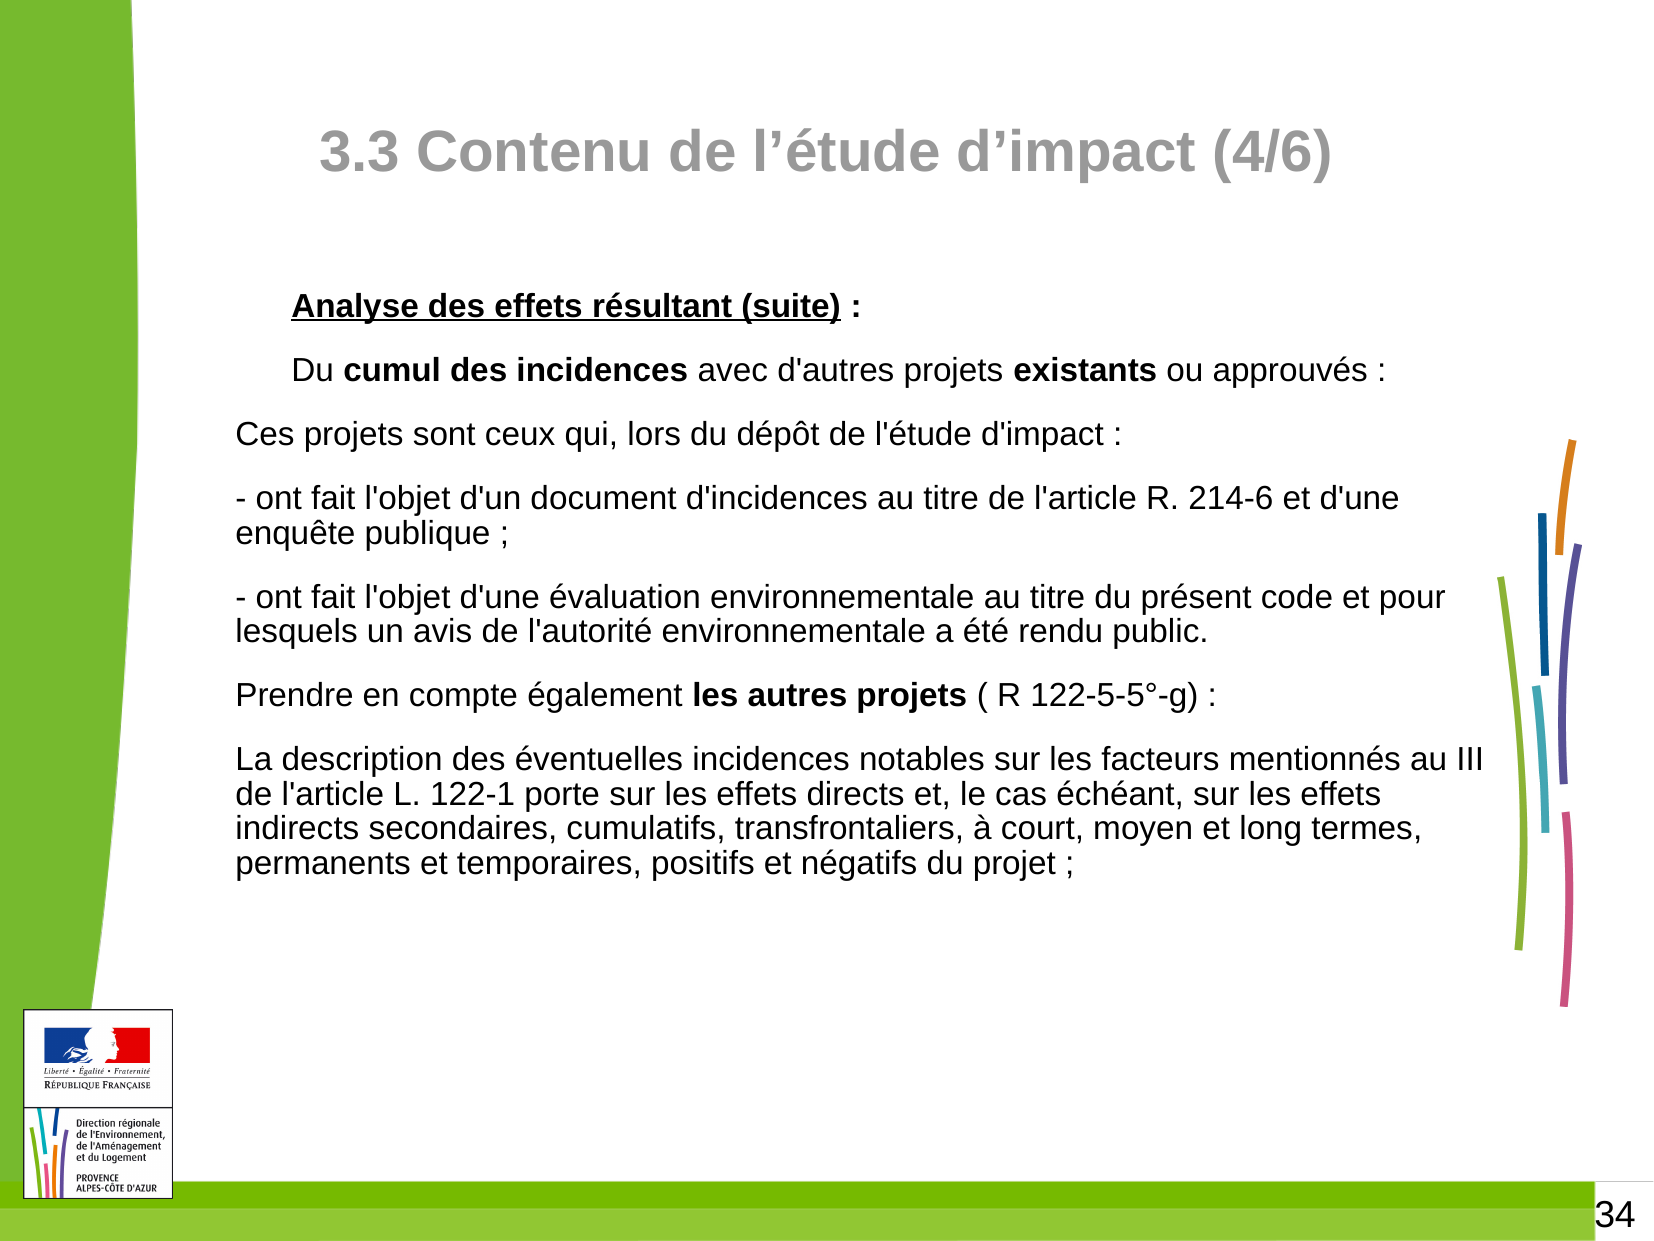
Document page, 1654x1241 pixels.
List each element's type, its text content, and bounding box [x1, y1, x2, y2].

title 3.3 Contenu de l’étude d’impact (4/6) [82, 49, 1571, 257]
list Analyse des effets résultant (suite) : Du cumul des incidences avec d'autres projets existants ou approuvés : Ces projets sont ceux qui, lors du dépôt de l'étude d'impact : - ont fait l'objet d'un document d'incidences au titre de l'article R. 214-6 et d'une enquête publique ; - ont fait l'objet d'une évaluation environnementale au titre du présent code et pour lesquels un avis de l'autorité environnementale a été rendu public. Prendre en compte également les autres projets ( R 122-5-5°-g) : La description des éventuelles incidences notables sur les facteurs mentionnés au III de l'article L. 122-1 porte sur les effets directs et, le cas échéant, sur les effets indirects secondaires, cumulatifs, transfrontaliers, à court, moyen et long termes, permanents et temporaires, positifs et négatifs du projet ; [179, 290, 1509, 1010]
picture [0, 0, 1654, 1241]
